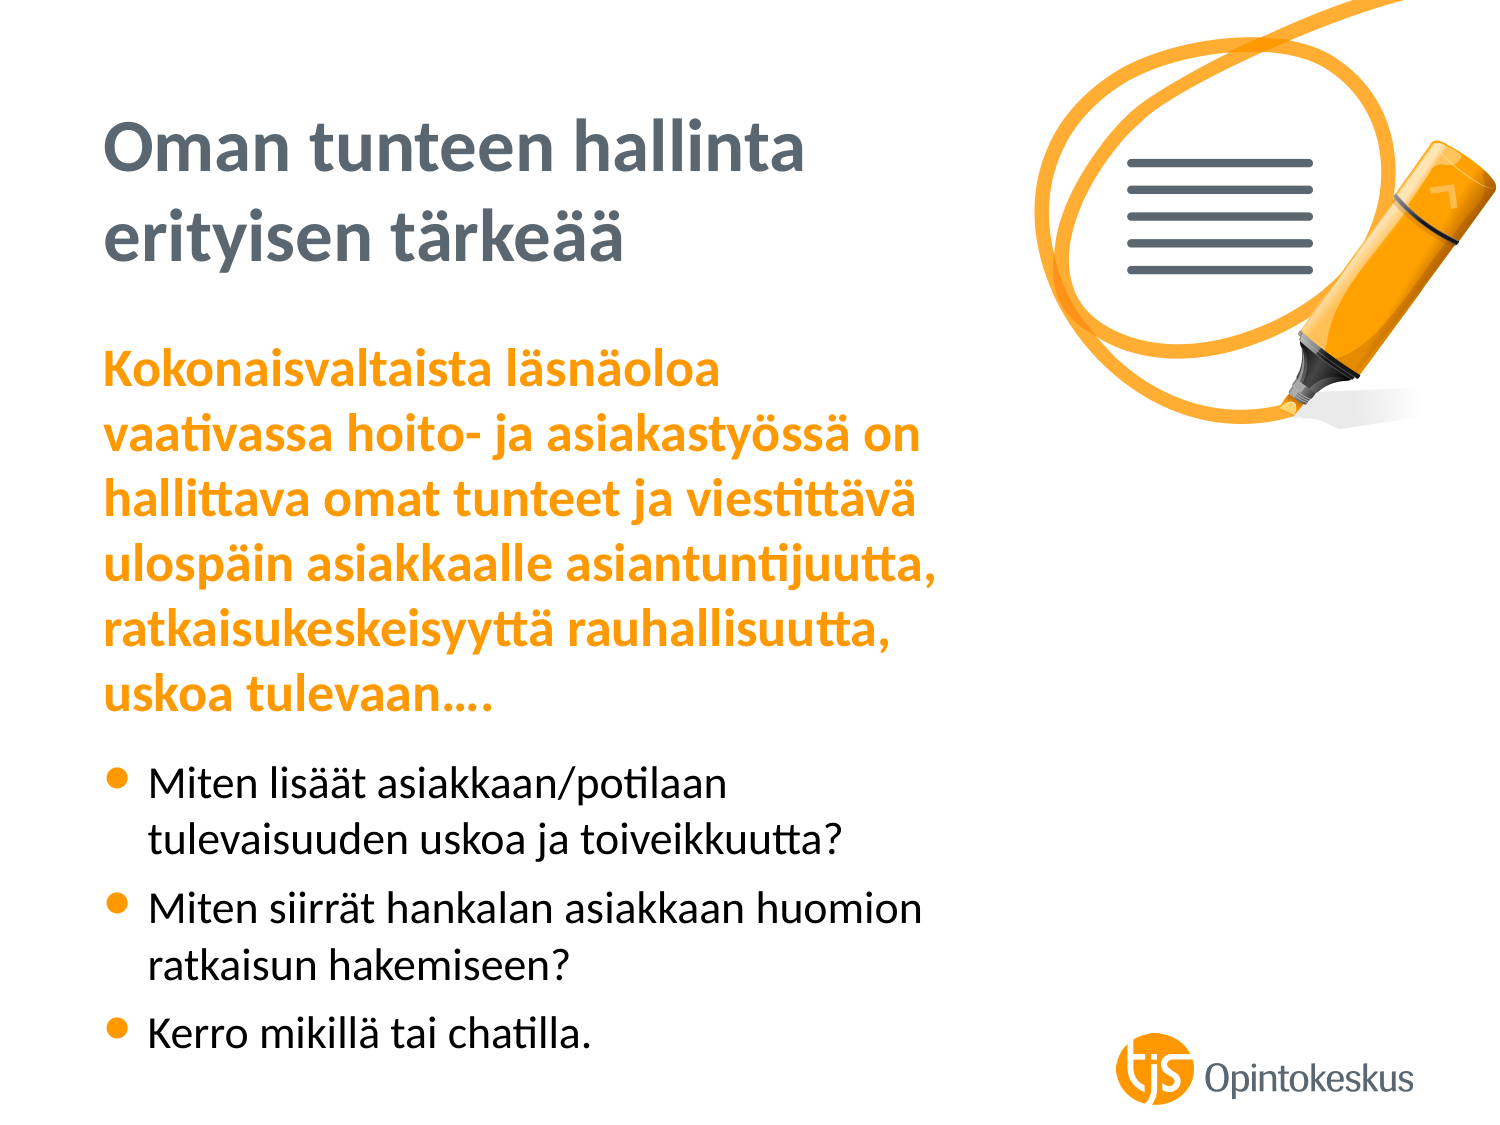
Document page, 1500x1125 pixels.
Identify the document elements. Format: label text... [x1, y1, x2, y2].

title Oman tunteen hallinta erityisen tärkeää [88, 88, 975, 266]
picture [1029, 0, 1500, 434]
picture [1116, 1033, 1413, 1105]
list Kokonaisvaltaista läsnäoloa vaativassa hoito- ja asiakastyössä on hallittava omat tunteet ja viestittävä ulospäin asiakkaalle asiantuntijuutta, ratkaisukeskeisyyttä rauhallisuutta, uskoa tulevaan…. Miten lisäät asiakkaan/potilaan tulevaisuuden uskoa ja toiveikkuutta? Miten siirrät hankalan asiakkaan huomion ratkaisun hakemiseen? Kerro mikillä tai chatilla. [88, 324, 975, 1004]
